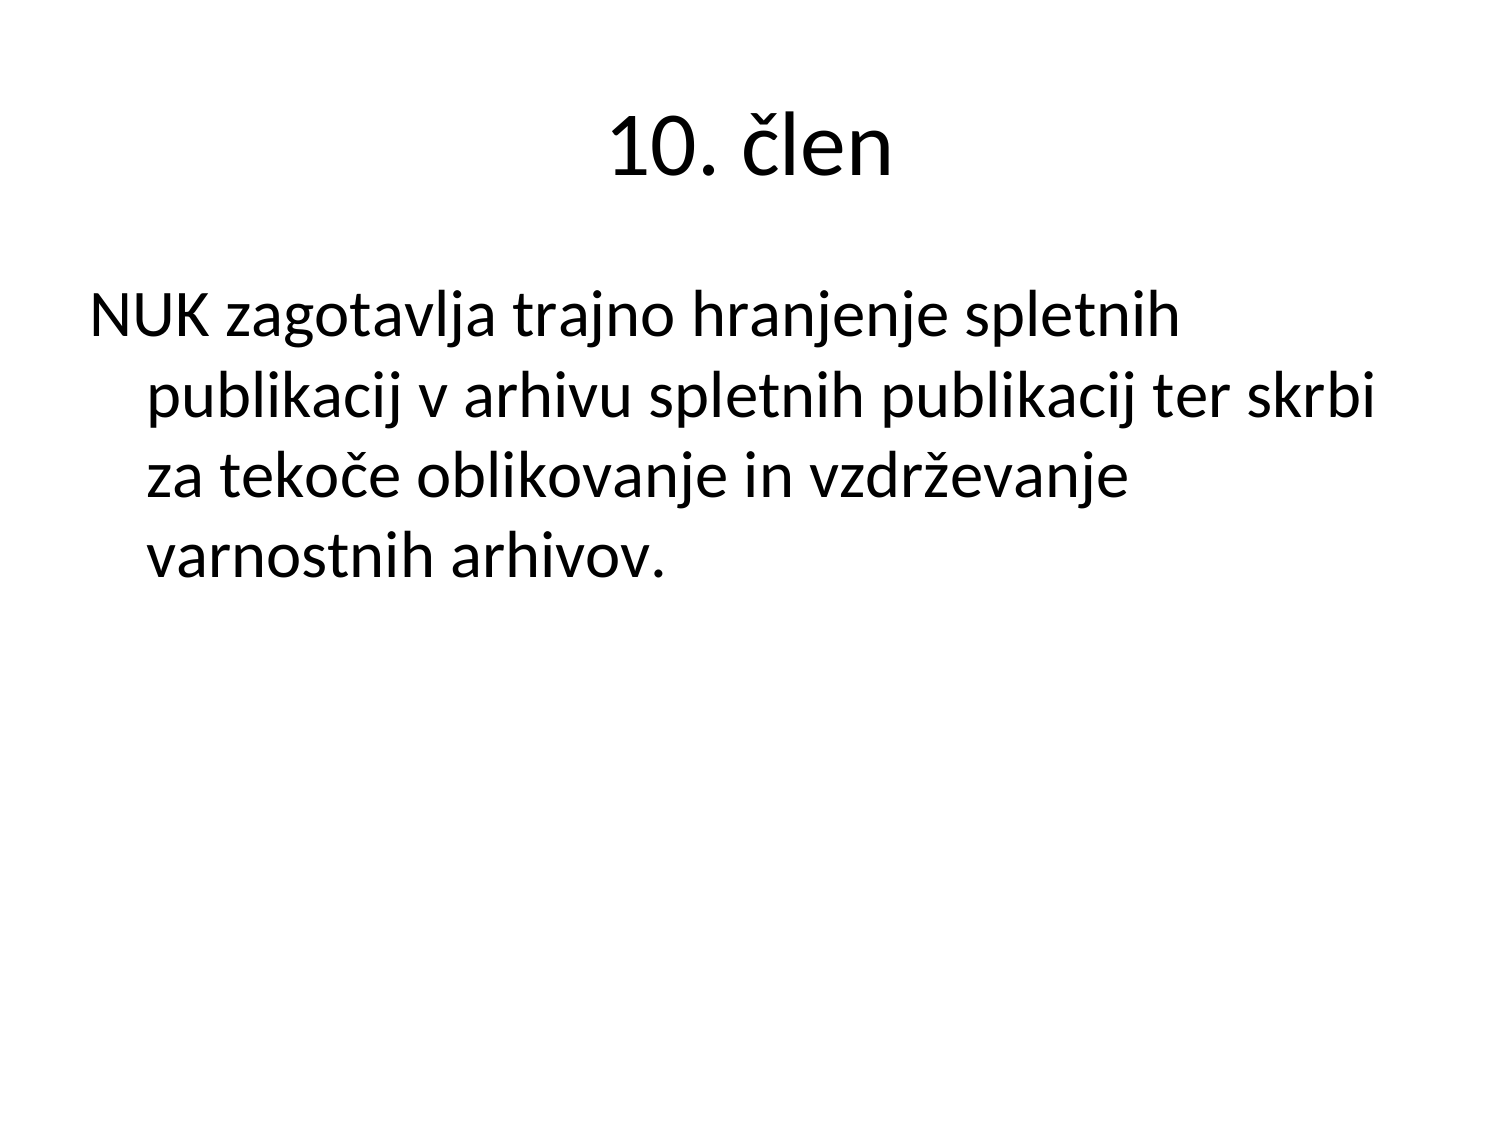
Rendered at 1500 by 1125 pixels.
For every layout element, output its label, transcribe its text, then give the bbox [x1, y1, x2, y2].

list NUK zagotavlja trajno hranjenje spletnih publikacij v arhivu spletnih publikacij ter skrbi za tekoče oblikovanje in vzdrževanje varnostnih arhivov. [75, 262, 1426, 1006]
title 10. člen [75, 45, 1426, 233]
